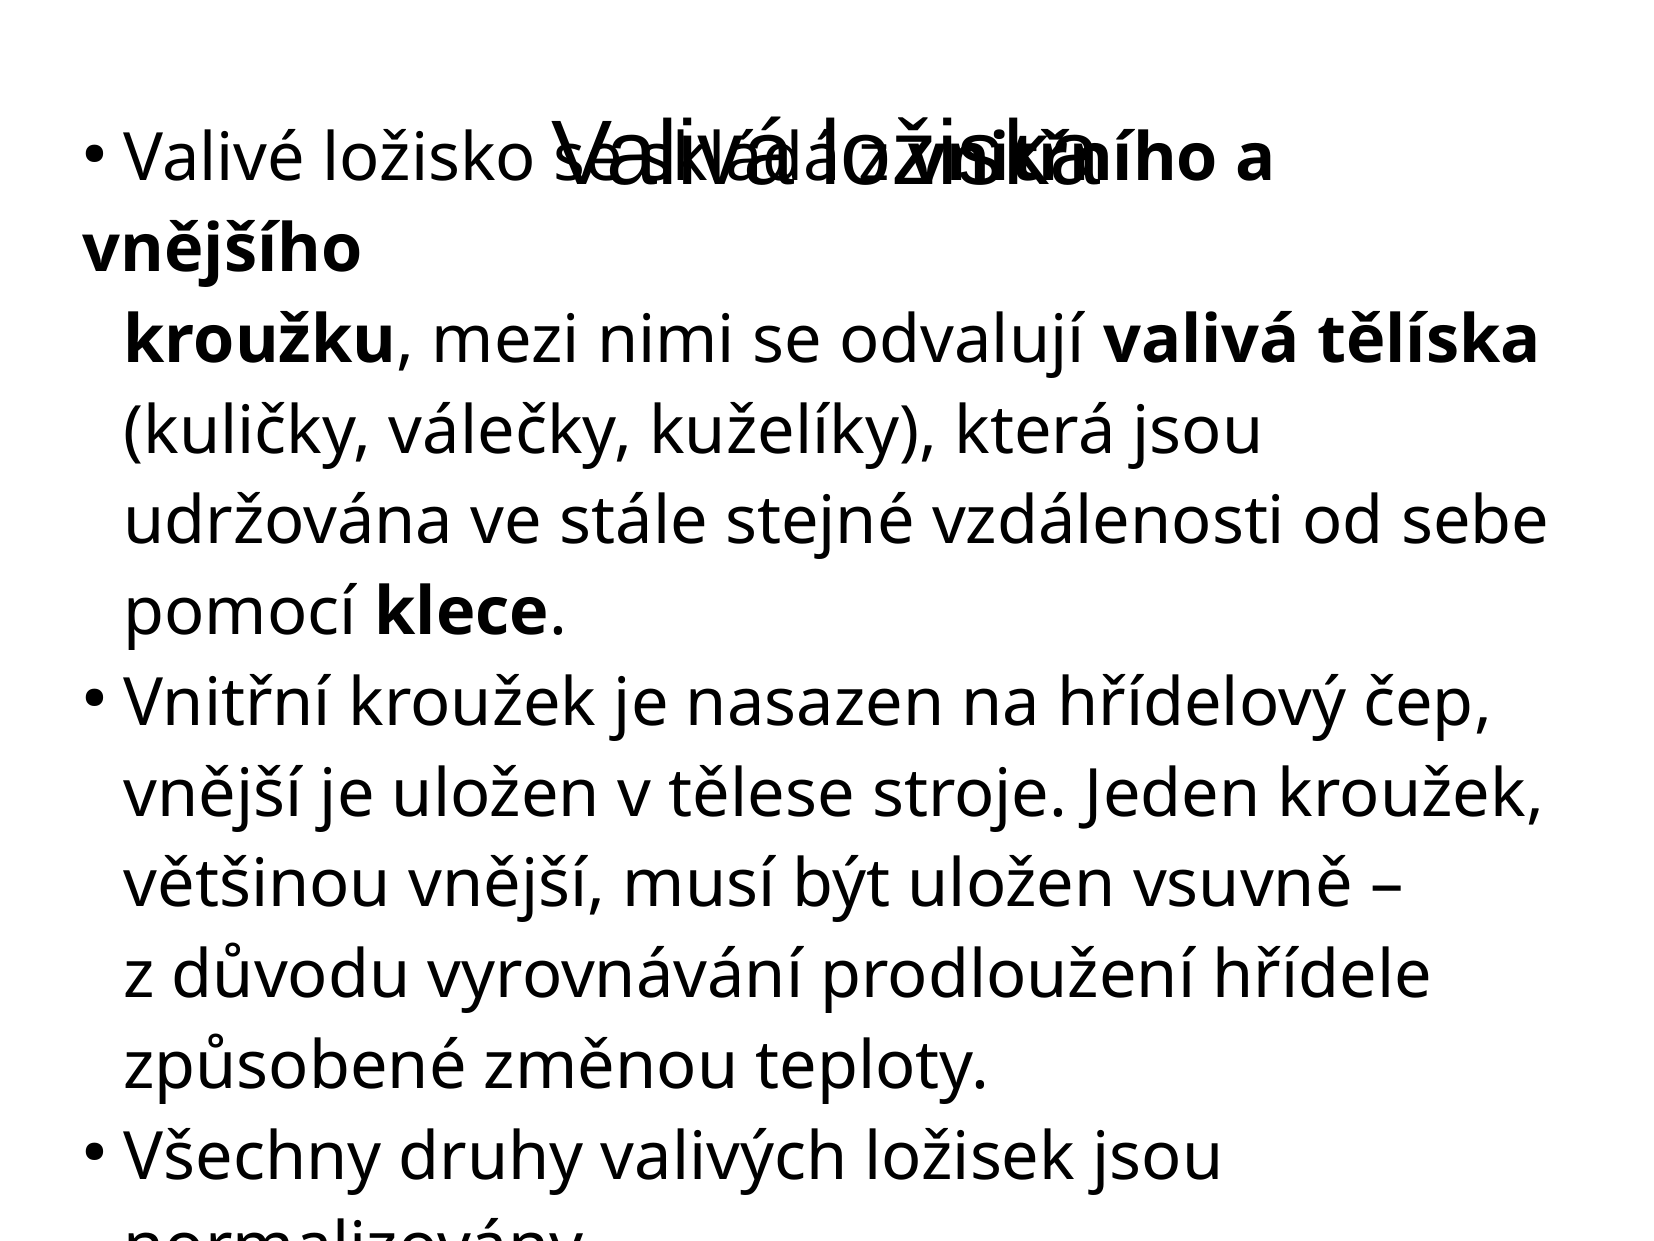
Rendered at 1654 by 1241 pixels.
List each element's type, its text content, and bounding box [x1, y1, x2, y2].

subtitle Valivé ložisko se skládá z vnitřního a vnějšího kroužku, mezi nimi se odvalují valivá tělíska (kuličky, válečky, kuželíky), která jsou udržována ve stále stejné vzdálenosti od sebe pomocí klece. Vnitřní kroužek je nasazen na hřídelový čep, vnější je uložen v tělese stroje. Jeden kroužek, většinou vnější, musí být uložen vsuvně – z důvodu vyrovnávání prodloužení hřídele způsobené změnou teploty. Všechny druhy valivých ložisek jsou normalizovány. [82, 234, 1571, 1165]
title Valivá ložiska [82, 56, 1571, 234]
